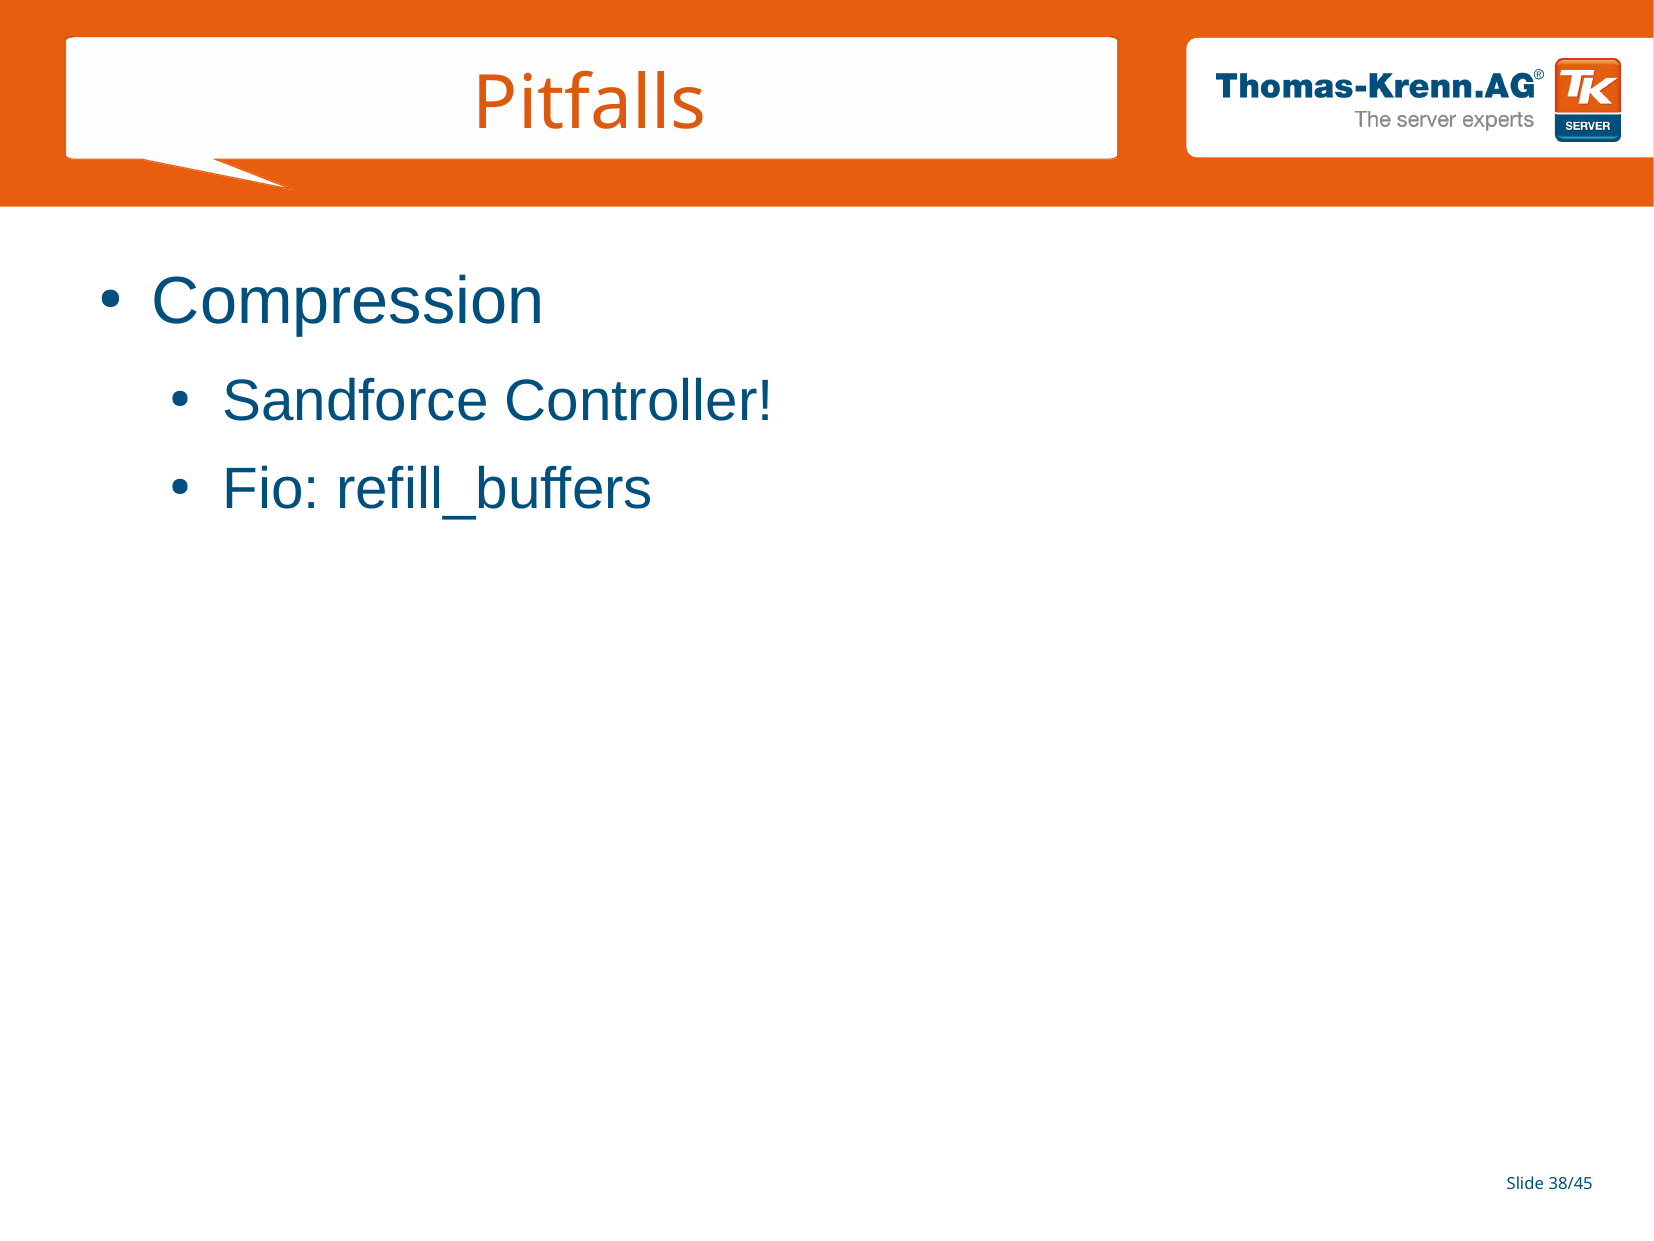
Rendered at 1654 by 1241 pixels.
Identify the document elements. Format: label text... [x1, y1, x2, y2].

picture [63, 36, 1120, 190]
list Compression Sandforce Controller! Fio: refill_buffers [81, 263, 1570, 1092]
picture [1216, 58, 1621, 142]
title Pitfalls [69, 35, 1110, 165]
